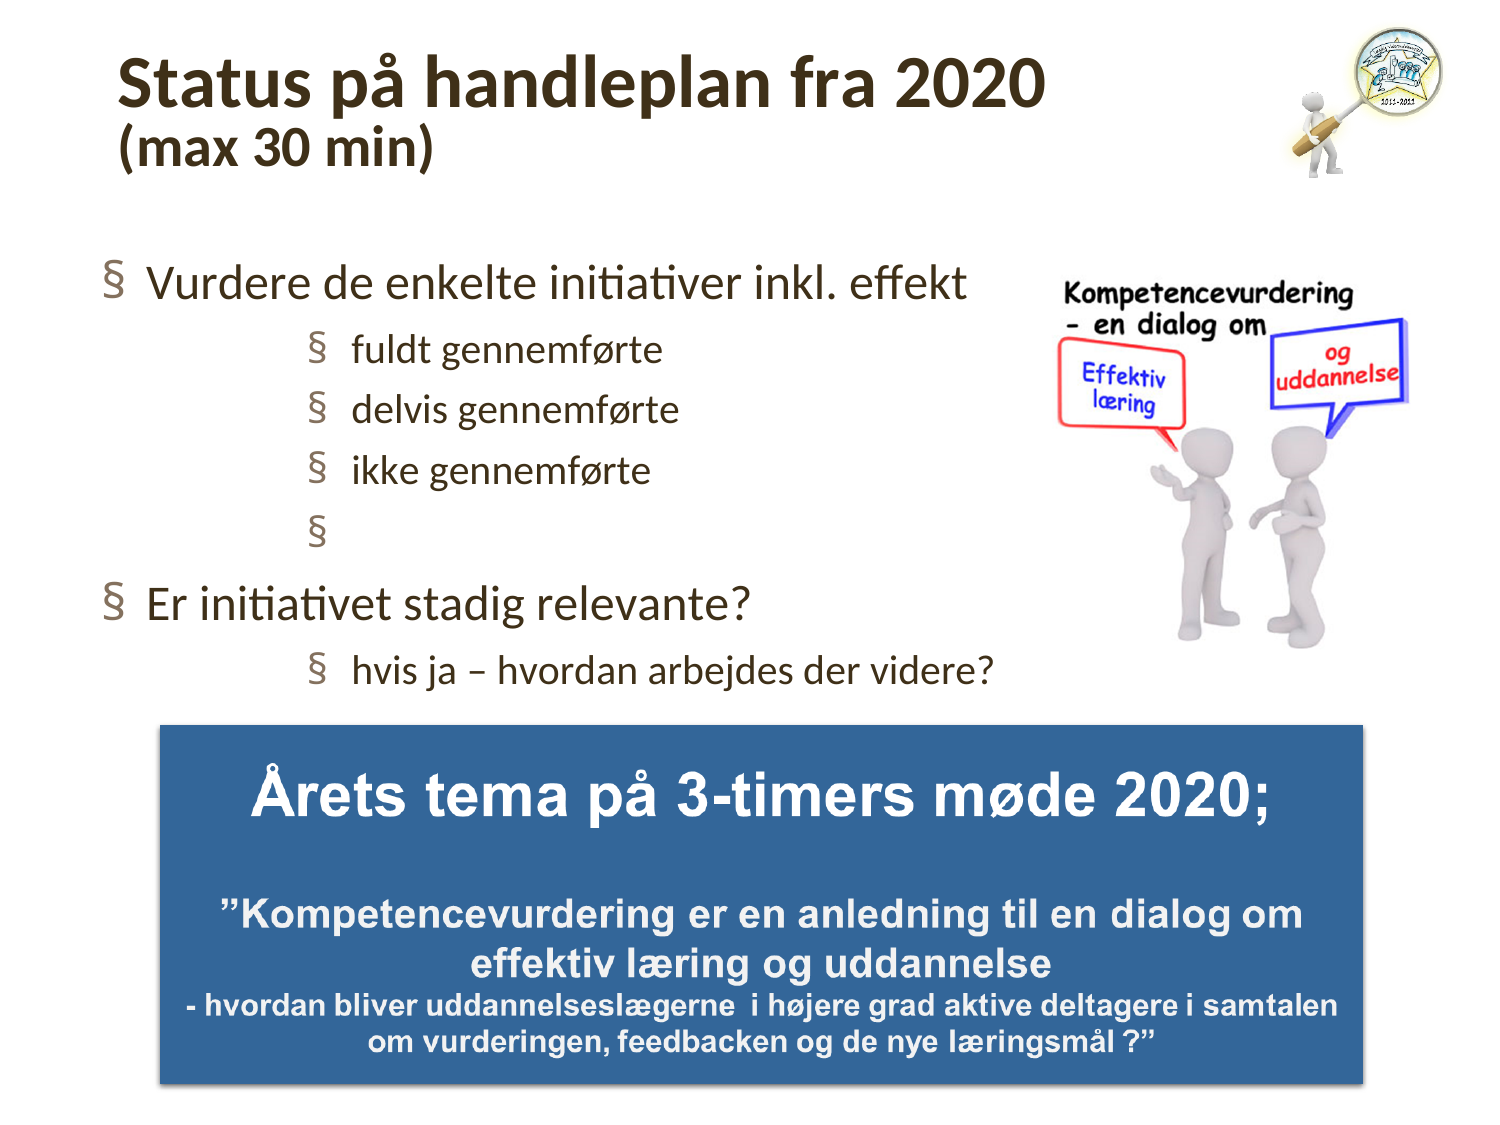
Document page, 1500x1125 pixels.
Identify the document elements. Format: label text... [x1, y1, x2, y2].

picture [151, 719, 1371, 1095]
list Vurdere de enkelte initiativer inkl. effekt fuldt gennemførte delvis gennemførte ikke gennemførte Er initiativet stadig relevante? hvis ja – hvordan arbejdes der videre? [101, 199, 1283, 743]
picture [1043, 258, 1416, 661]
picture [1279, 14, 1462, 197]
title Status på handleplan fra 2020 (max 30 min) [117, 27, 1279, 178]
